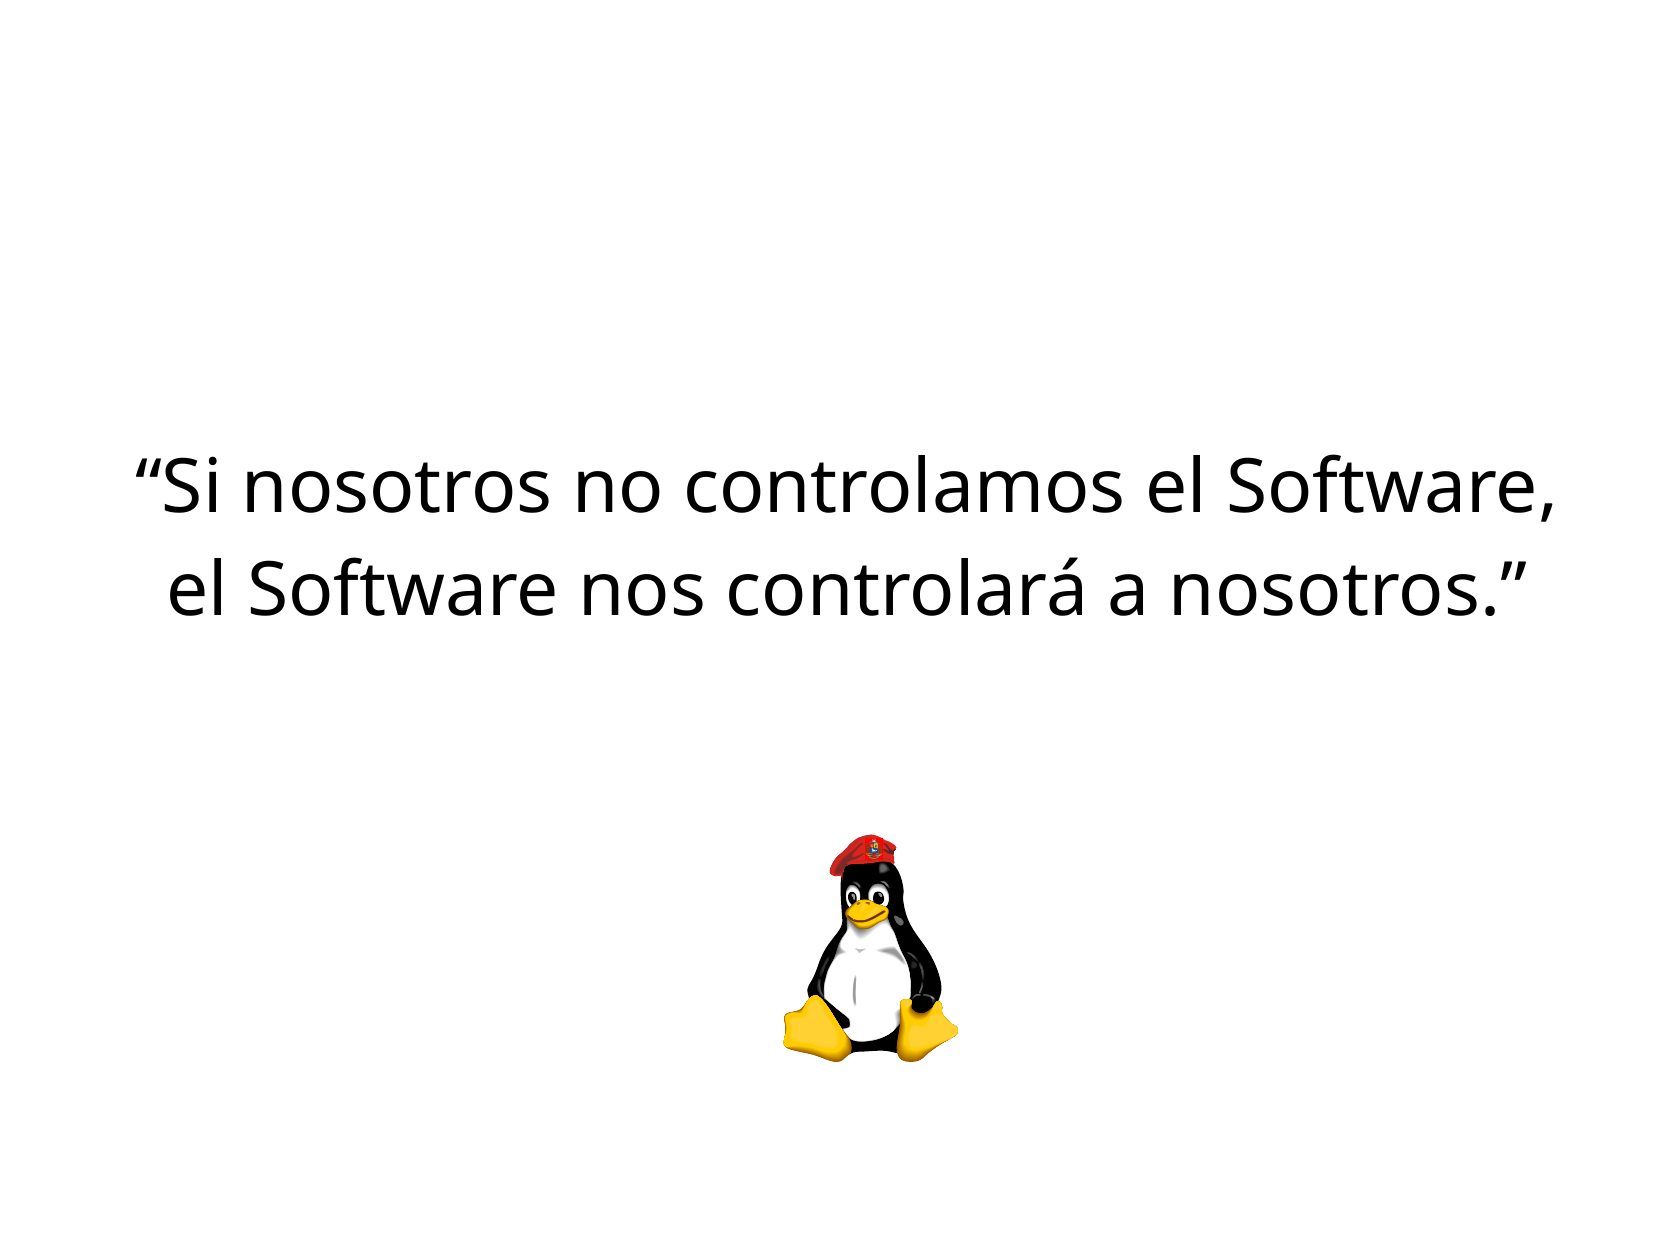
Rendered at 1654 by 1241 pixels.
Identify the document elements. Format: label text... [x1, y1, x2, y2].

text_box “Si nosotros no controlamos el Software, el Software nos controlará a nosotros.” [106, 425, 1588, 626]
picture [783, 834, 958, 1062]
